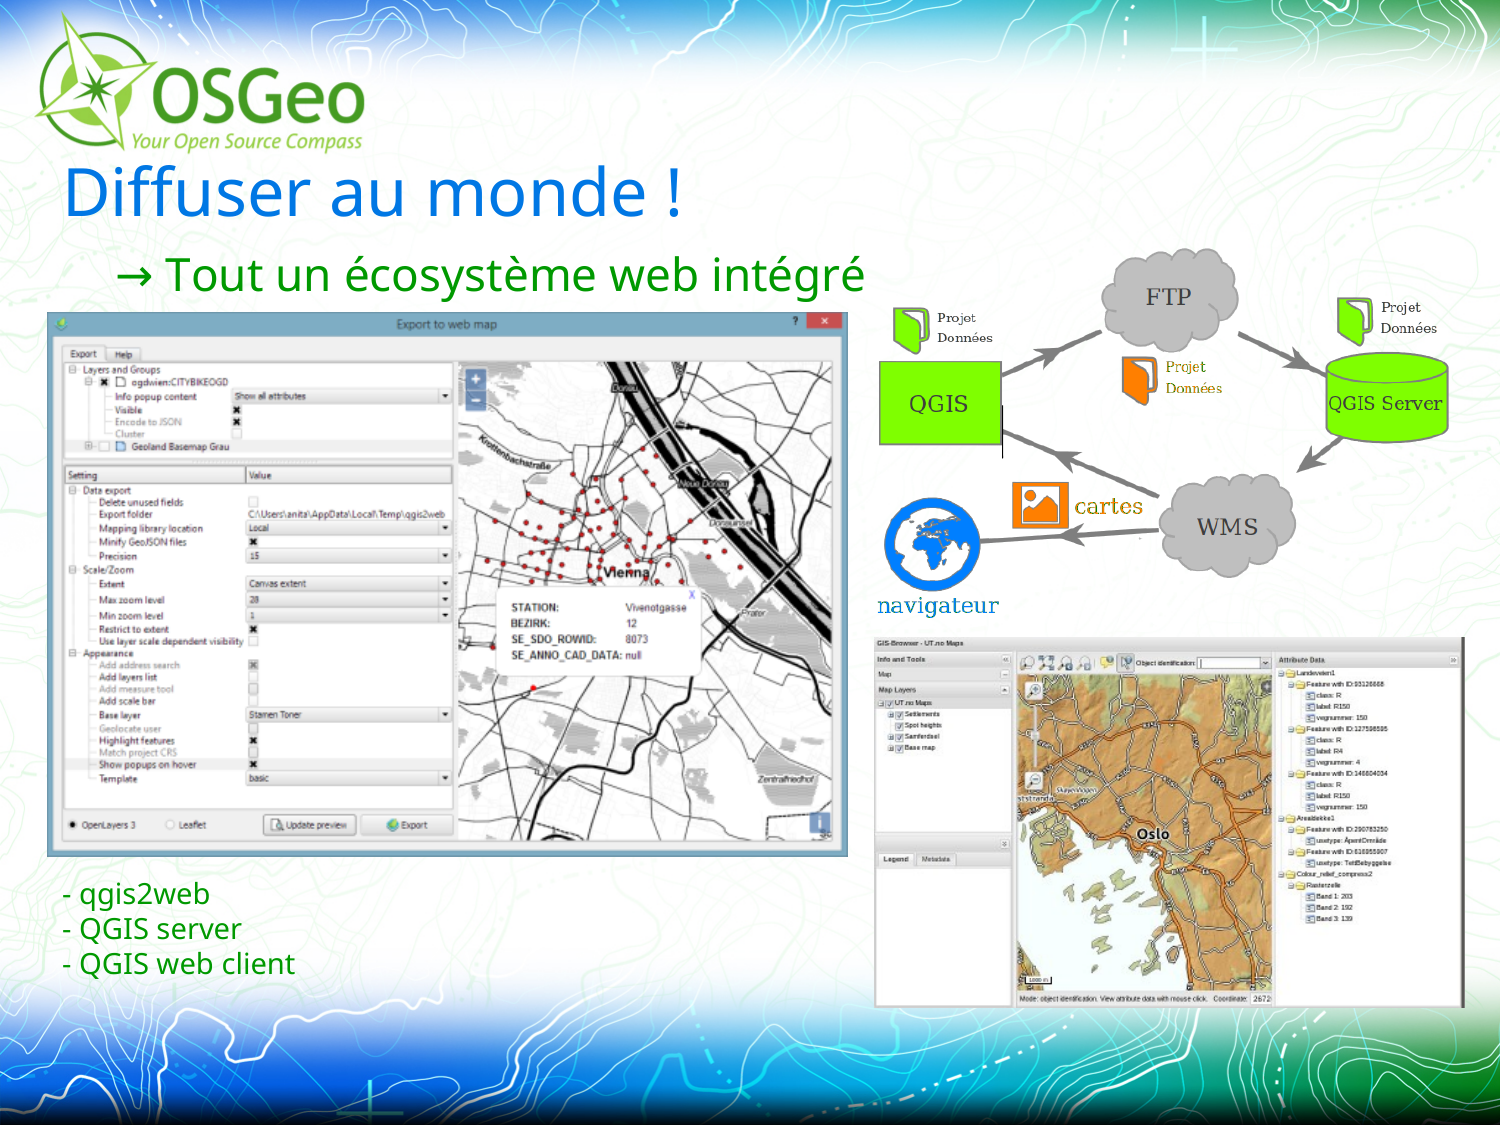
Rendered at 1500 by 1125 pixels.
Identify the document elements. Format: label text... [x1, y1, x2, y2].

title Diffuser au monde ! [47, 95, 1398, 284]
text_box [112, 1078, 426, 1101]
text_box [512, 1078, 988, 1101]
text_box - qgis2web - QGIS server - QGIS web client [47, 868, 1347, 1078]
text_box → Tout un écosystème web intégré [59, 246, 1264, 319]
picture [0, 0, 1500, 1125]
